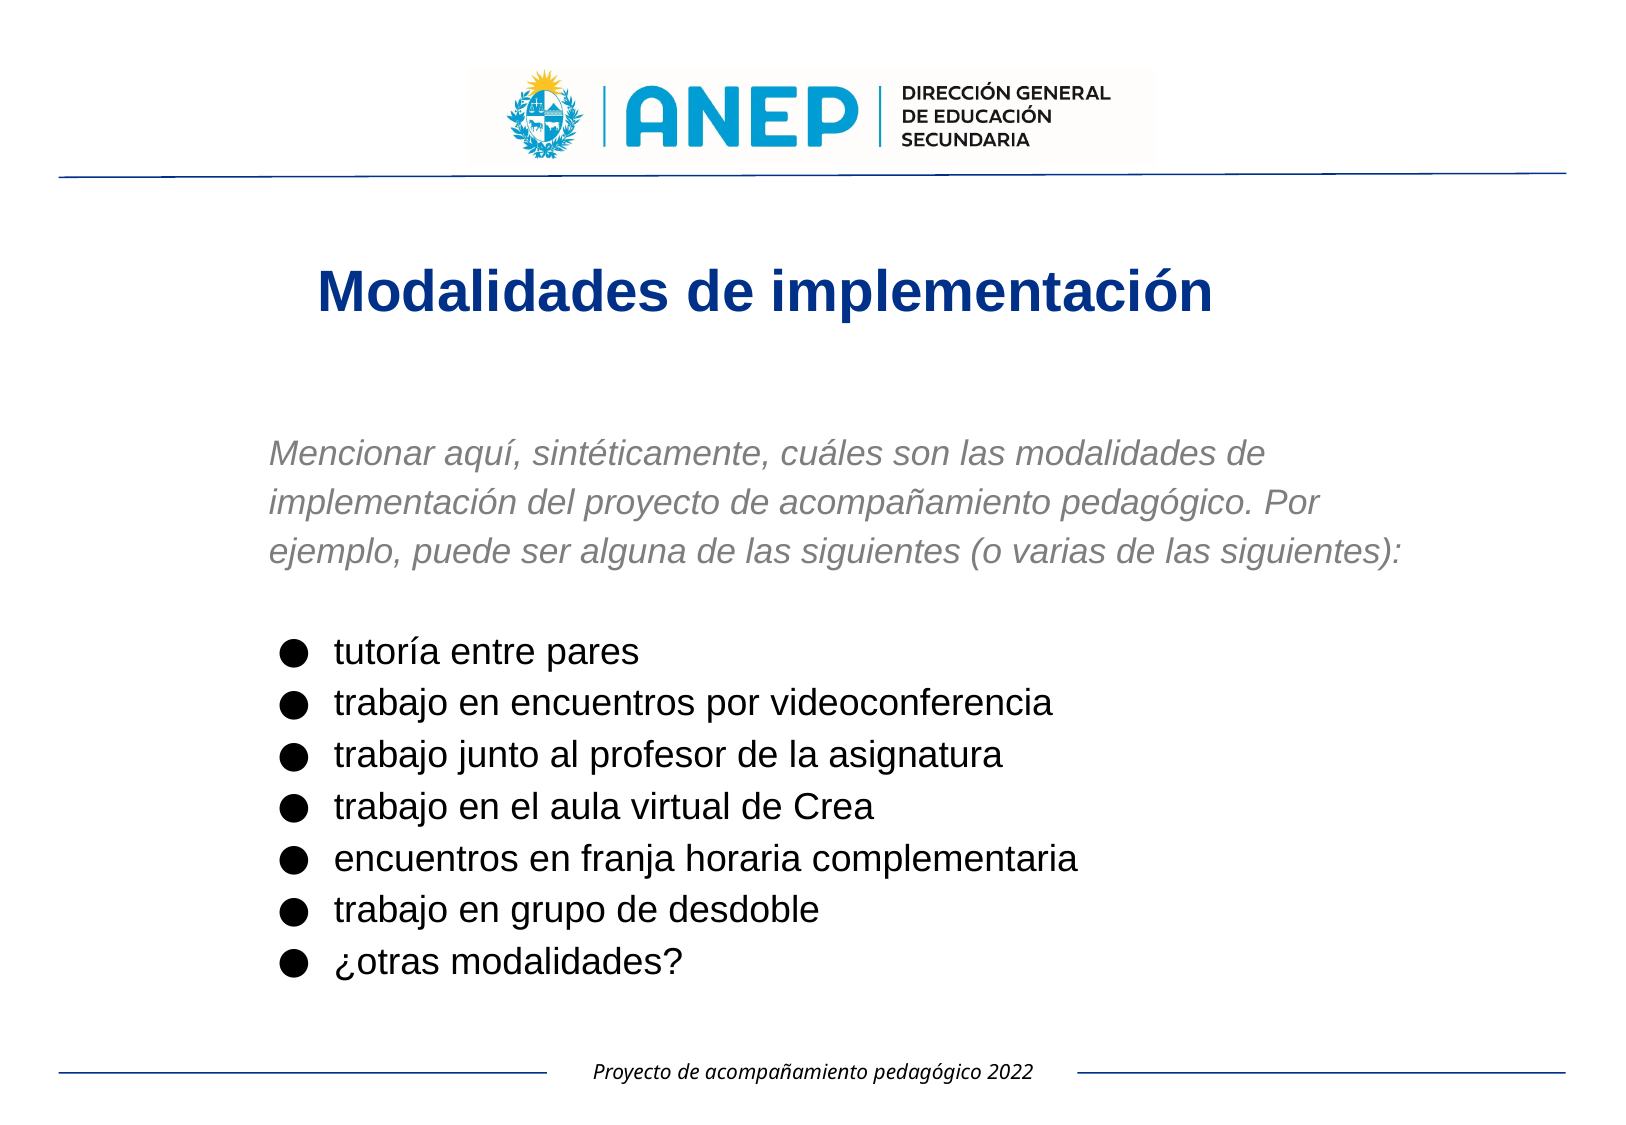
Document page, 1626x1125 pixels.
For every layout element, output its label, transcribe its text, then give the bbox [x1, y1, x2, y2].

subtitle Mencionar aquí, sintéticamente, cuáles son las modalidades de implementación del proyecto de acompañamiento pedagógico. Por ejemplo, puede ser alguna de las siguientes (o varias de las siguientes): [254, 416, 1453, 612]
picture [468, 69, 1156, 166]
subtitle tutoría entre pares trabajo en encuentros por videoconferencia trabajo junto al profesor de la asignatura trabajo en el aula virtual de Crea encuentros en franja horaria complementaria trabajo en grupo de desdoble ¿otras modalidades? [243, 612, 1580, 1011]
title Proyecto de acompañamiento pedagógico 2022 [224, 1041, 1403, 1092]
title Modalidades de implementación [302, 236, 1242, 333]
